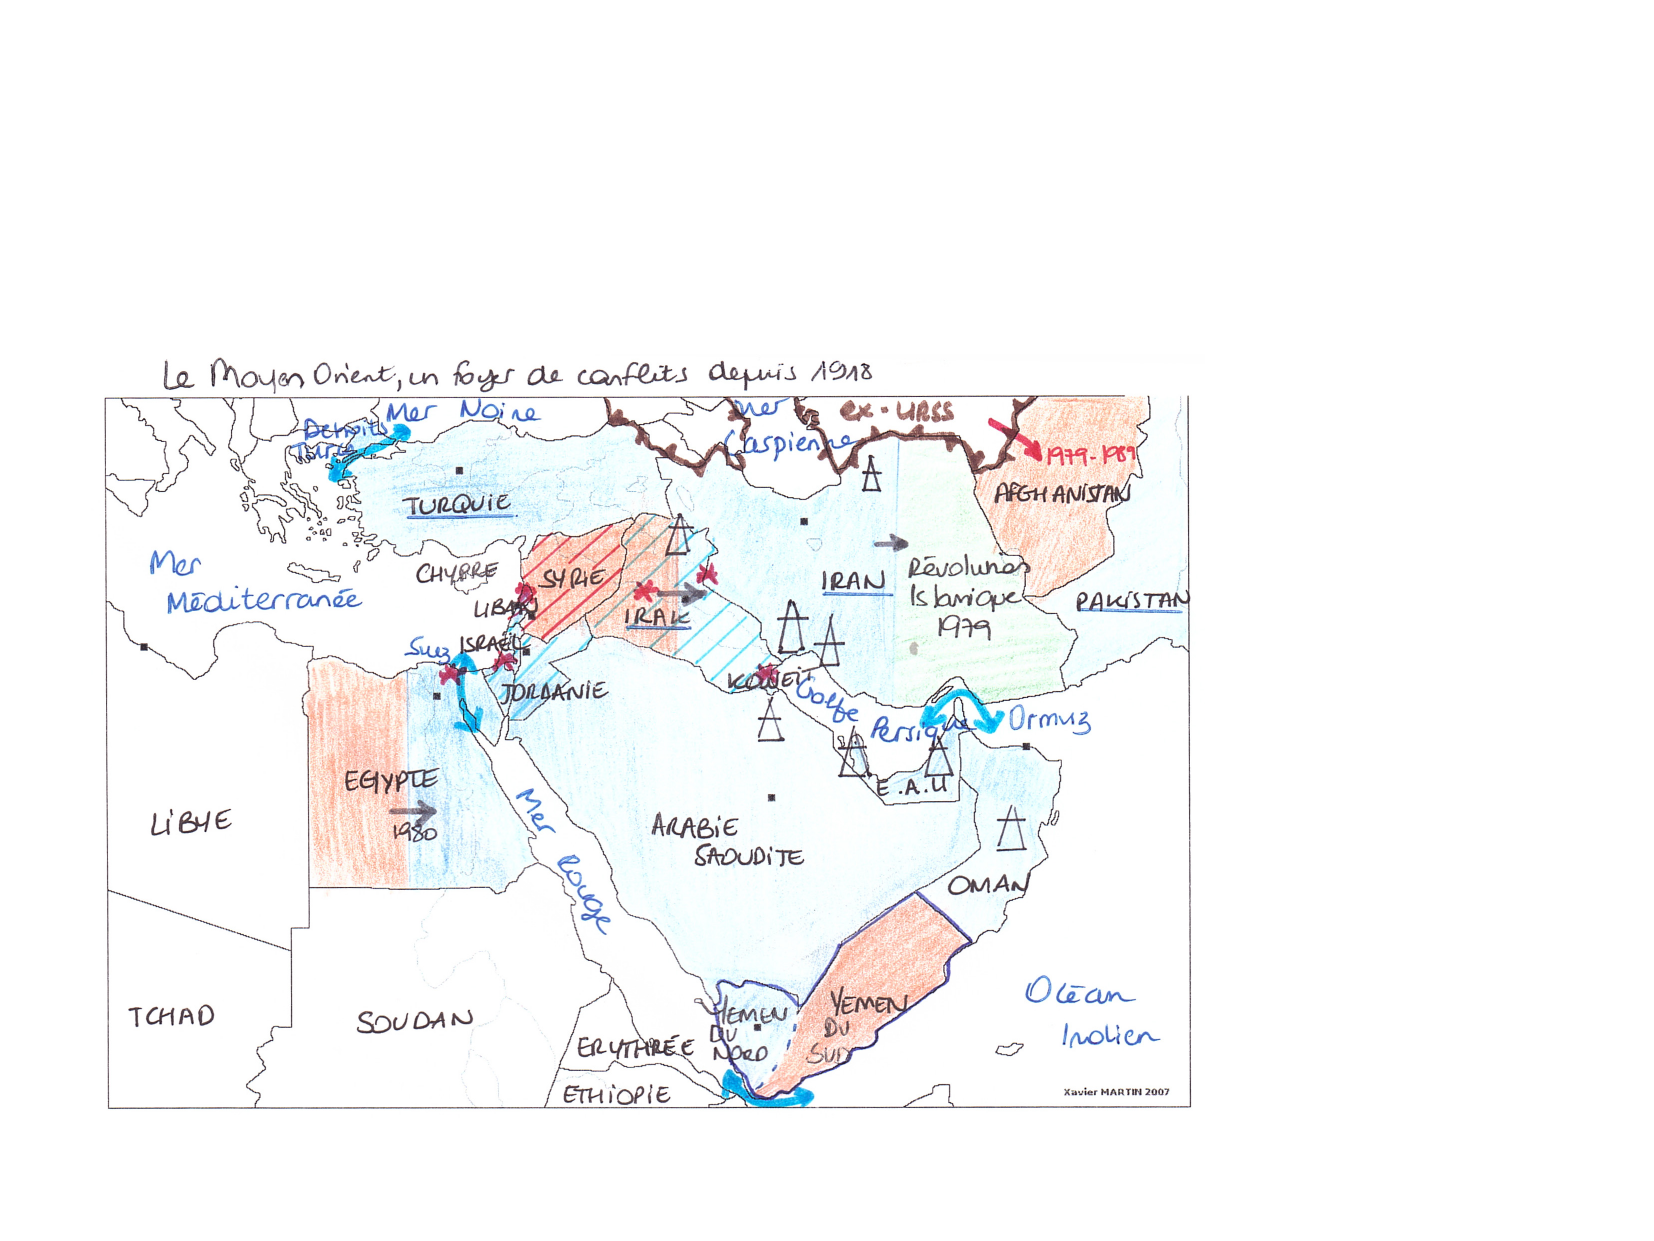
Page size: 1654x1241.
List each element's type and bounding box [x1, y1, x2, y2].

picture [87, 354, 1205, 1118]
